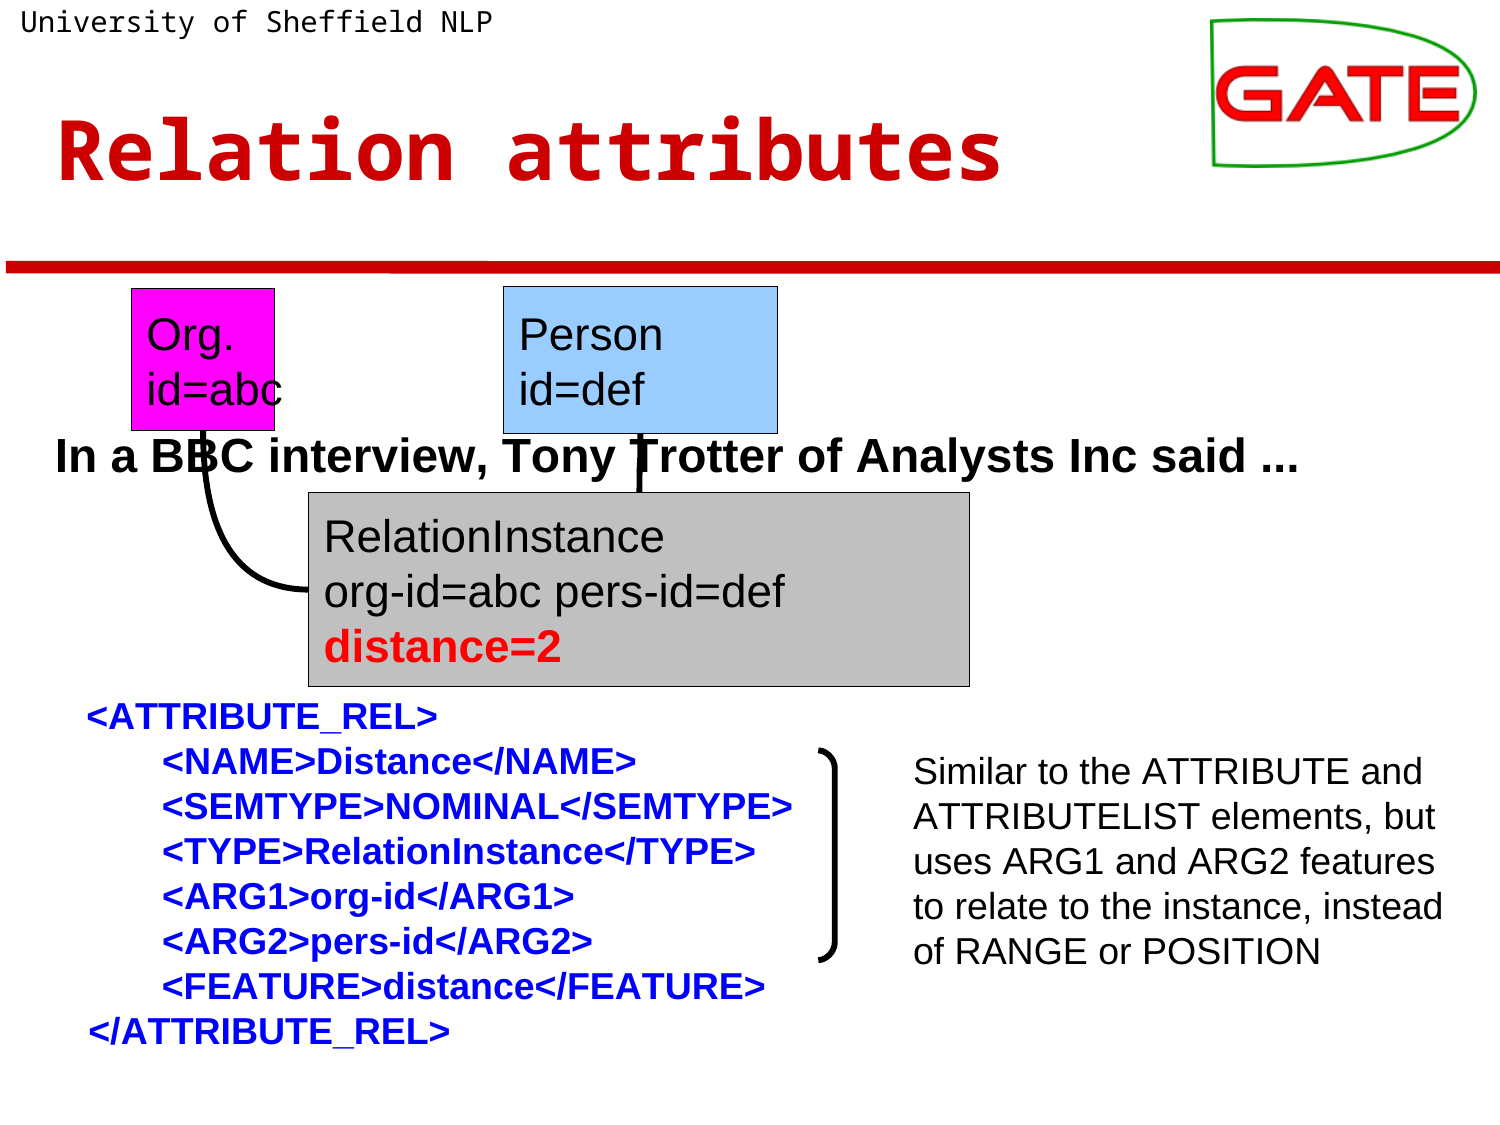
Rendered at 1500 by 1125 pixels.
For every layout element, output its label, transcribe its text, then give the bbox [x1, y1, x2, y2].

text_box <ATTRIBUTE_REL> <NAME>Distance</NAME> <SEMTYPE>NOMINAL</SEMTYPE> <TYPE>RelationInstance</TYPE> <ARG1>org-id</ARG1> <ARG2>pers-id</ARG2> <FEATURE>distance</FEATURE> </ATTRIBUTE_REL> [0, 685, 1500, 1016]
text_box Similar to the ATTRIBUTE and ATTRIBUTELIST elements, but uses ARG1 and ARG2 features to relate to the instance, instead of RANGE or POSITION [898, 739, 1459, 980]
text_box Person id=def [503, 286, 778, 417]
text_box RelationInstance org-id=abc pers-id=def distance=2 [308, 492, 970, 687]
picture [1210, 18, 1477, 168]
title Relation attributes [41, 37, 1391, 254]
text_box In a BBC interview, Tony Trotter of Analysts Inc said ... [40, 417, 1477, 490]
text_box Org. id=abc [131, 288, 275, 417]
